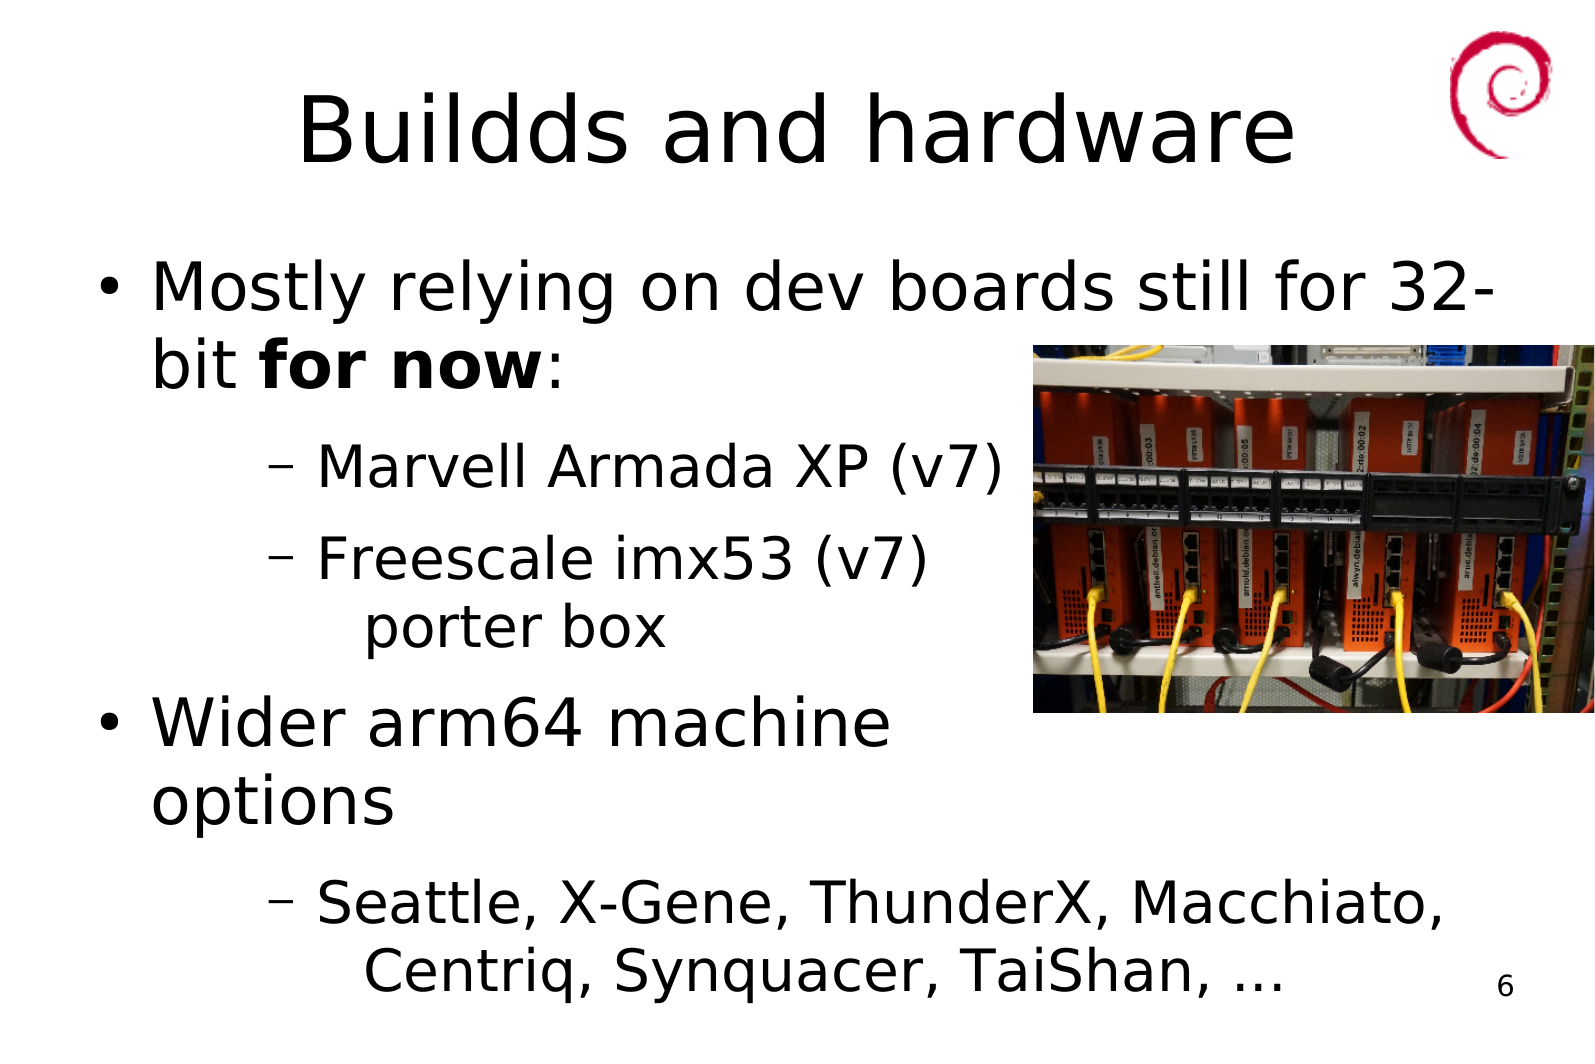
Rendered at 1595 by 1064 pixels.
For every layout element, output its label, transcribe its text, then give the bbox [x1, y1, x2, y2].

picture [1450, 31, 1555, 159]
list Mostly relying on dev boards still for 32-bit for now: Marvell Armada XP (v7) Freescale imx53 (v7) porter box Wider arm64 machine options Seattle, X-Gene, ThunderX, Macchiato, Centriq, Synquacer, TaiShan, ... [79, 248, 1515, 1064]
title Buildds and hardware [79, 49, 1515, 213]
picture [1033, 345, 1595, 713]
